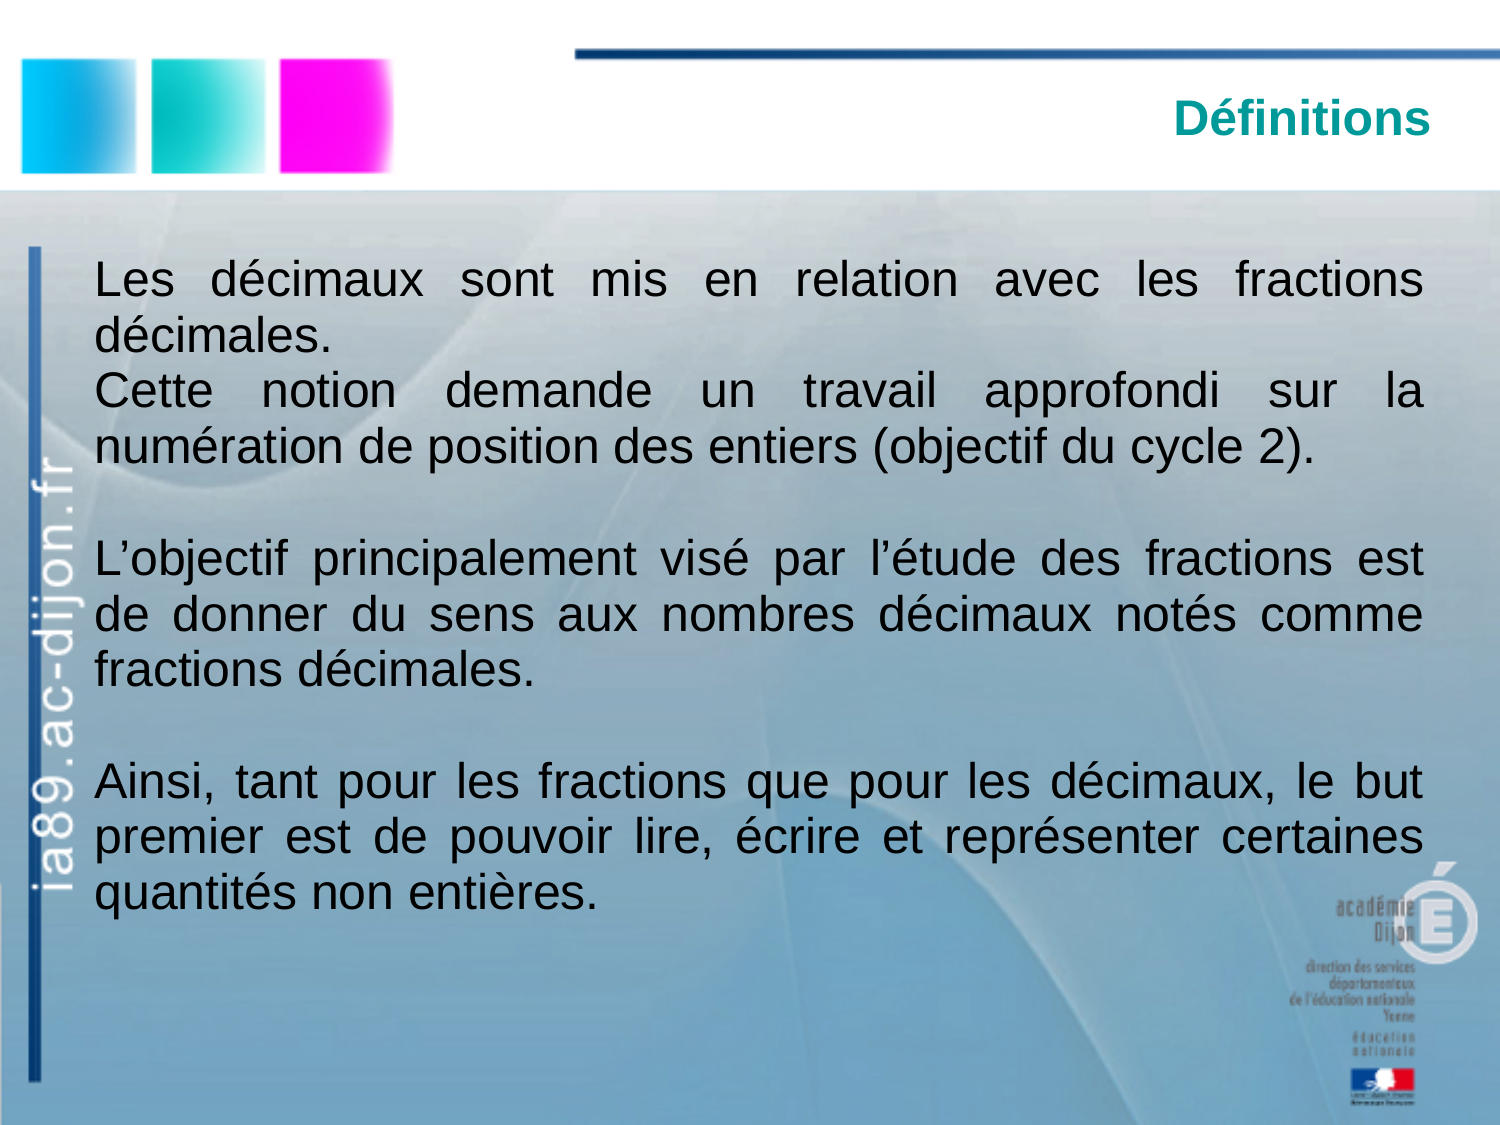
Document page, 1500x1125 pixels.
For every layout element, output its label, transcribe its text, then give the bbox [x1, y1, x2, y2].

title Définitions [413, 59, 1447, 178]
picture [0, 0, 1500, 1125]
list Les décimaux sont mis en relation avec les fractions décimales. Cette notion demande un travail approfondi sur la numération de position des entiers (objectif du cycle 2). L’objectif principalement visé par l’étude des fractions est de donner du sens aux nombres décimaux notés comme fractions décimales. Ainsi, tant pour les fractions que pour les décimaux, le but premier est de pouvoir lire, écrire et représenter certaines quantités non entières. [94, 251, 1425, 994]
